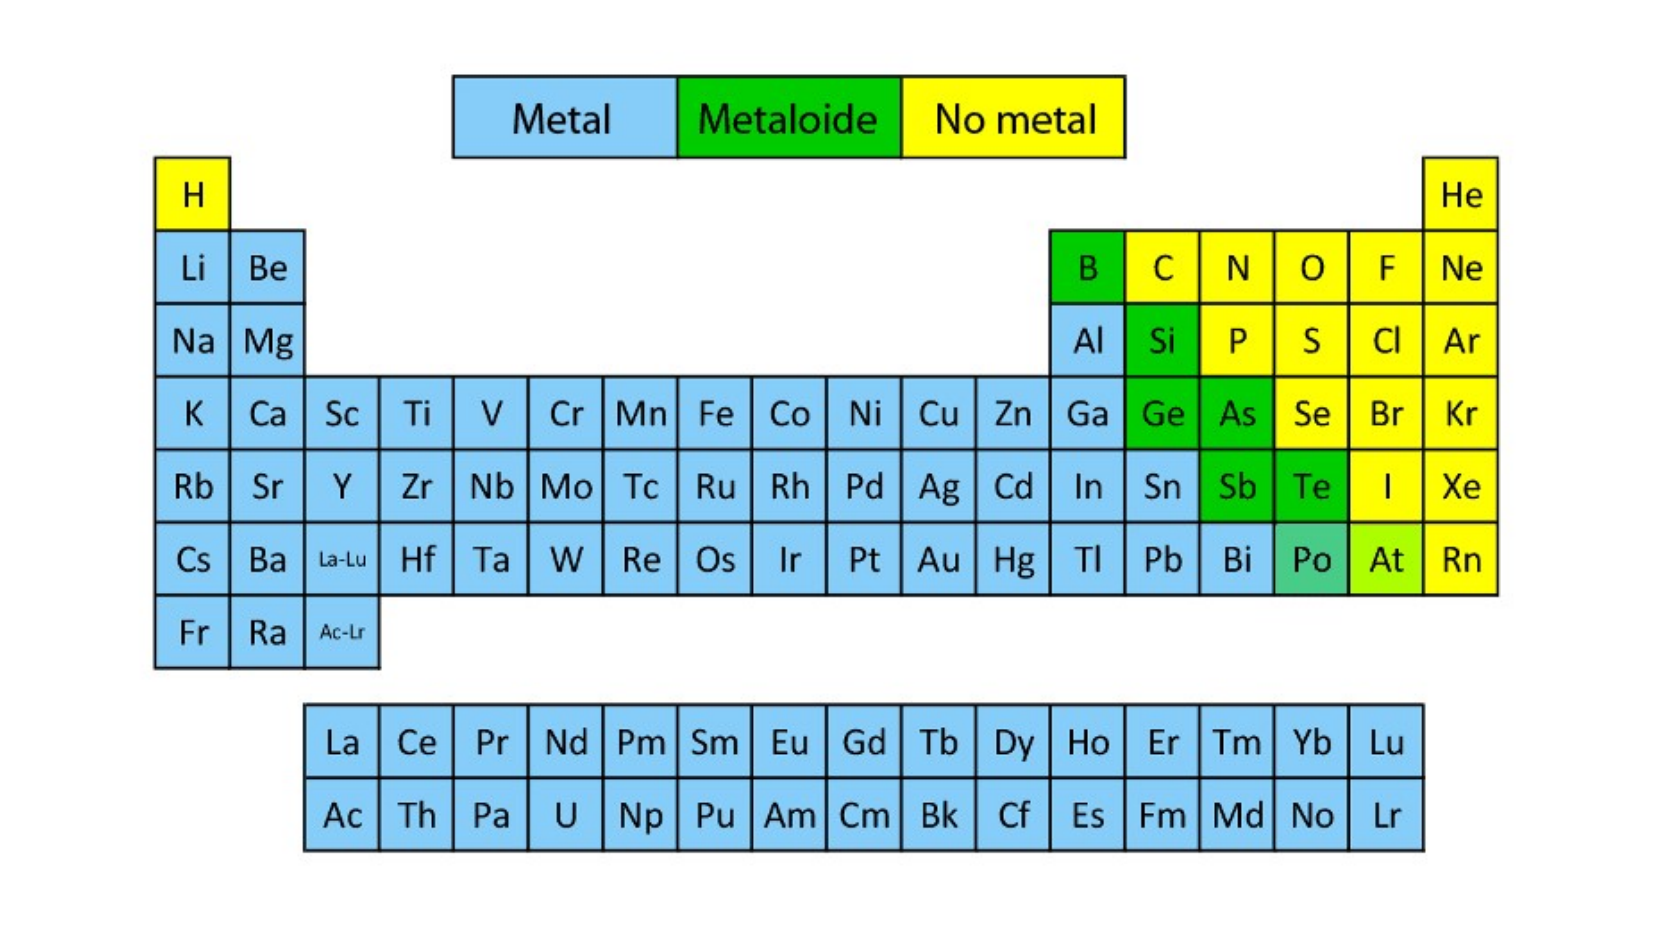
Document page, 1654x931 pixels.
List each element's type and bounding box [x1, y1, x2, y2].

picture [112, 50, 1542, 880]
